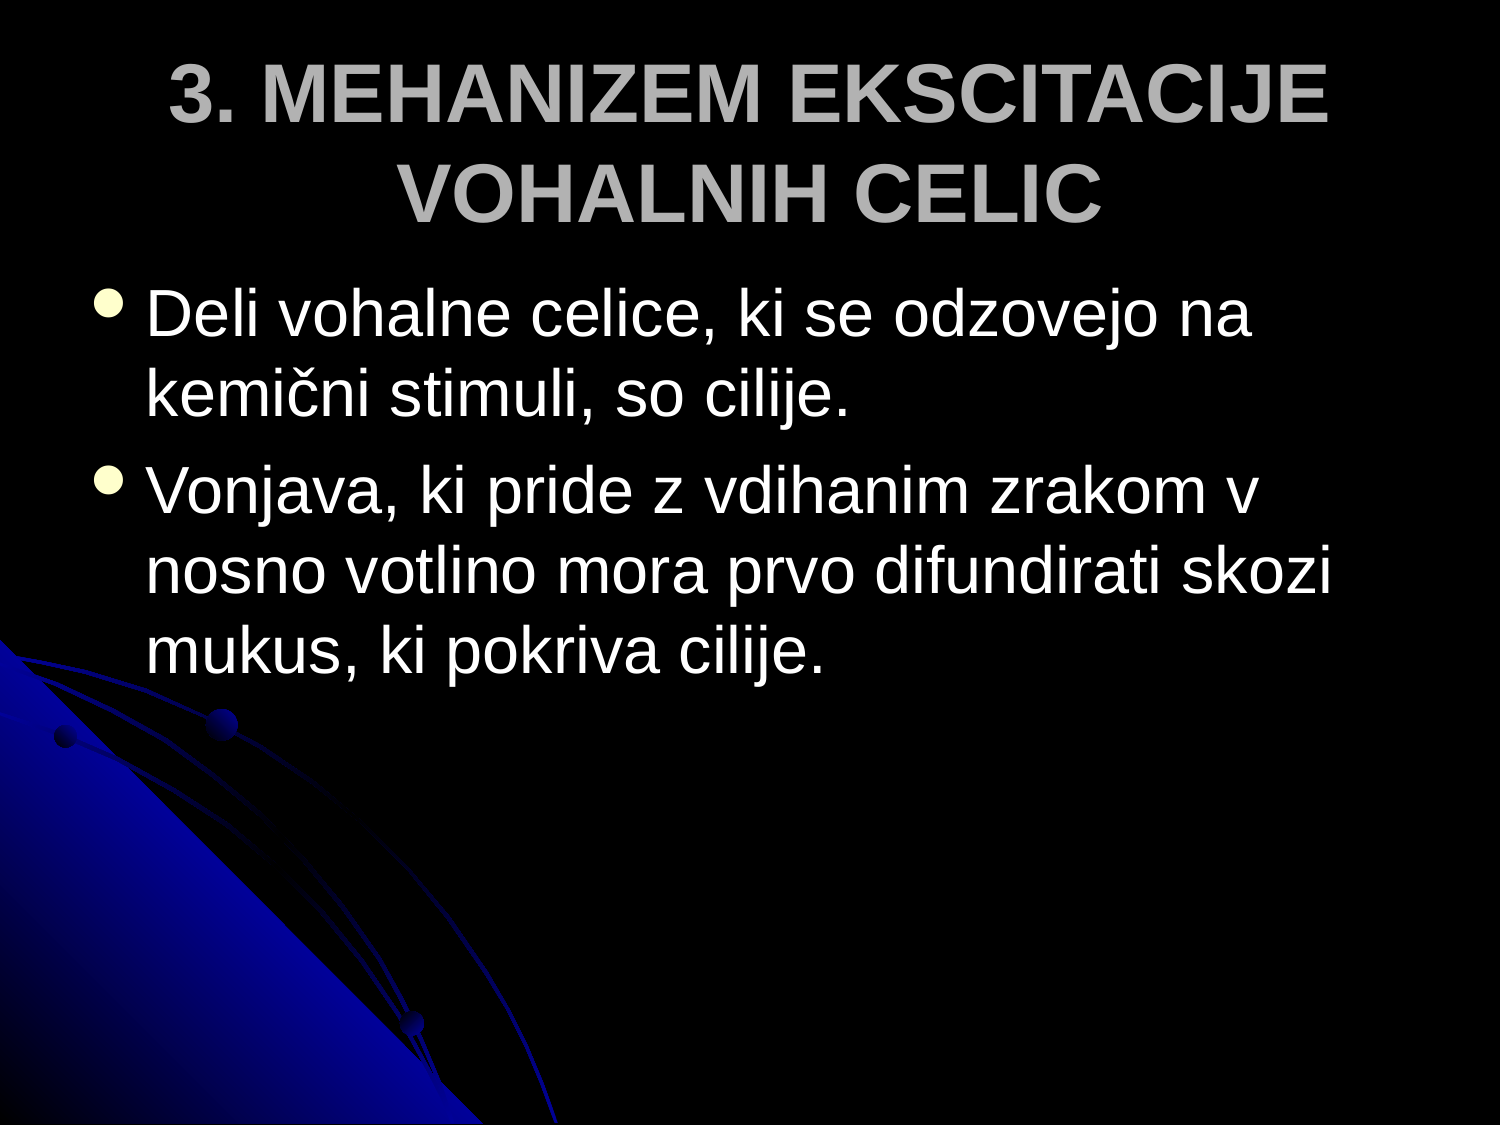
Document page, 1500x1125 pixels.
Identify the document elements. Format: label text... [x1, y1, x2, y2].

list Deli vohalne celice, ki se odzovejo na kemični stimuli, so cilije. Vonjava, ki pride z vdihanim zrakom v nosno votlino mora prvo difundirati skozi mukus, ki pokriva cilije. [75, 262, 1425, 916]
title 3. MEHANIZEM EKSCITACIJE VOHALNIH CELIC [75, 31, 1425, 247]
